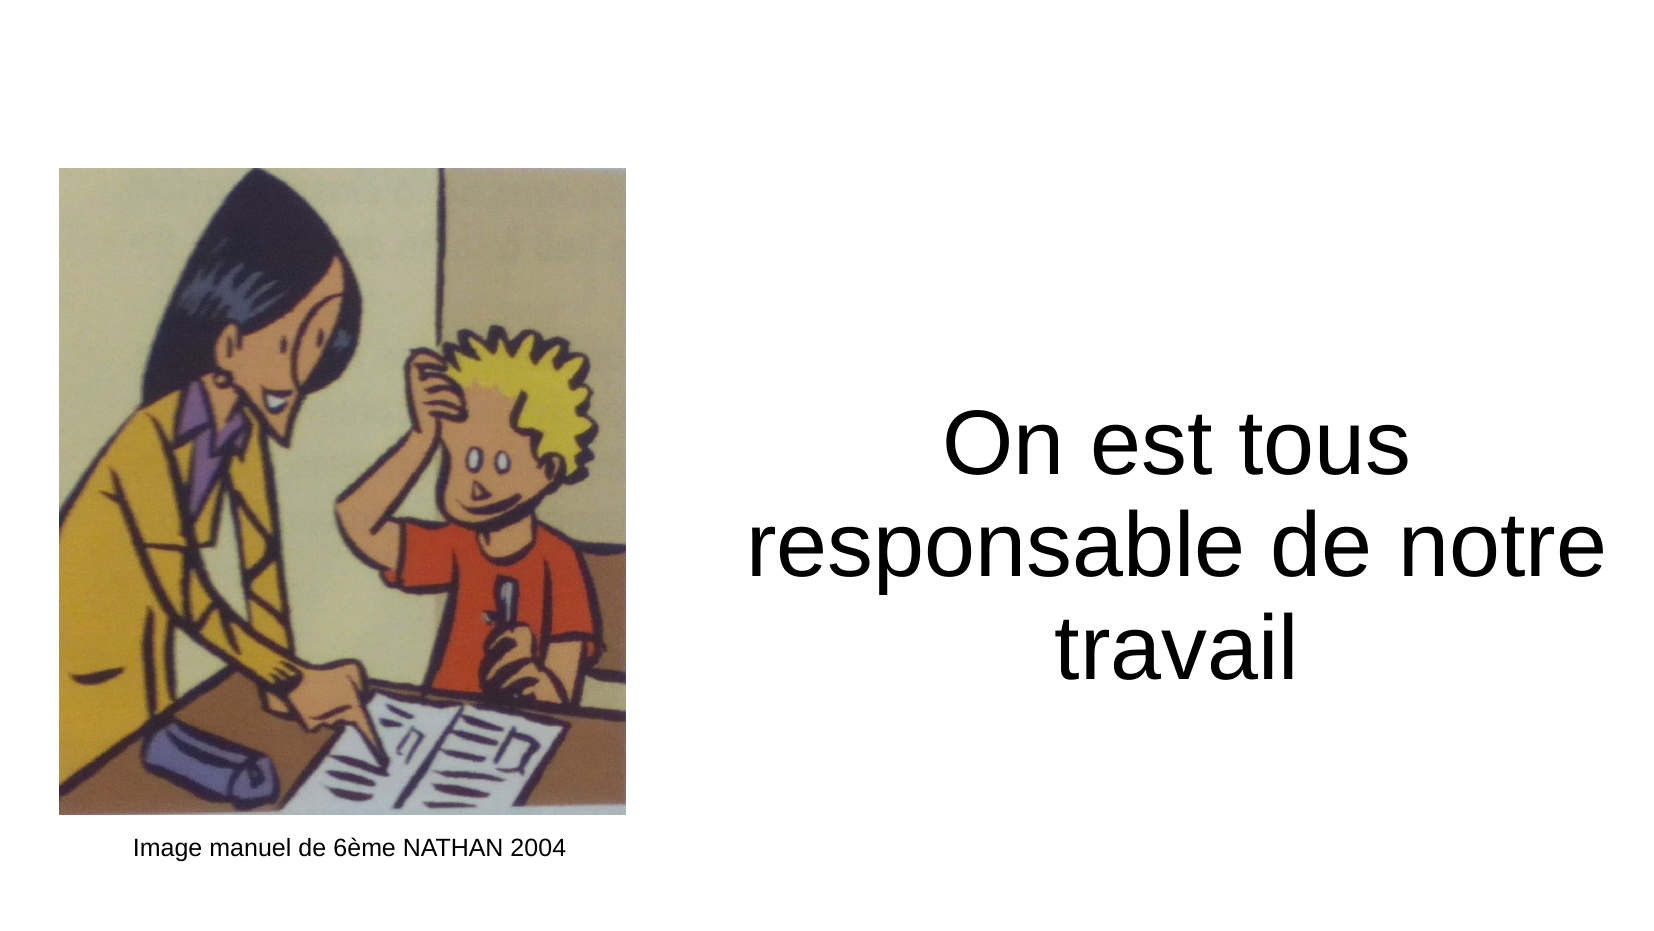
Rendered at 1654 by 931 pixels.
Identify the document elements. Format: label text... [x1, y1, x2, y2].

text_box Image manuel de 6ème NATHAN 2004 [118, 826, 591, 870]
picture [59, 168, 626, 815]
title On est tous responsable de notre travail [710, 391, 1644, 699]
